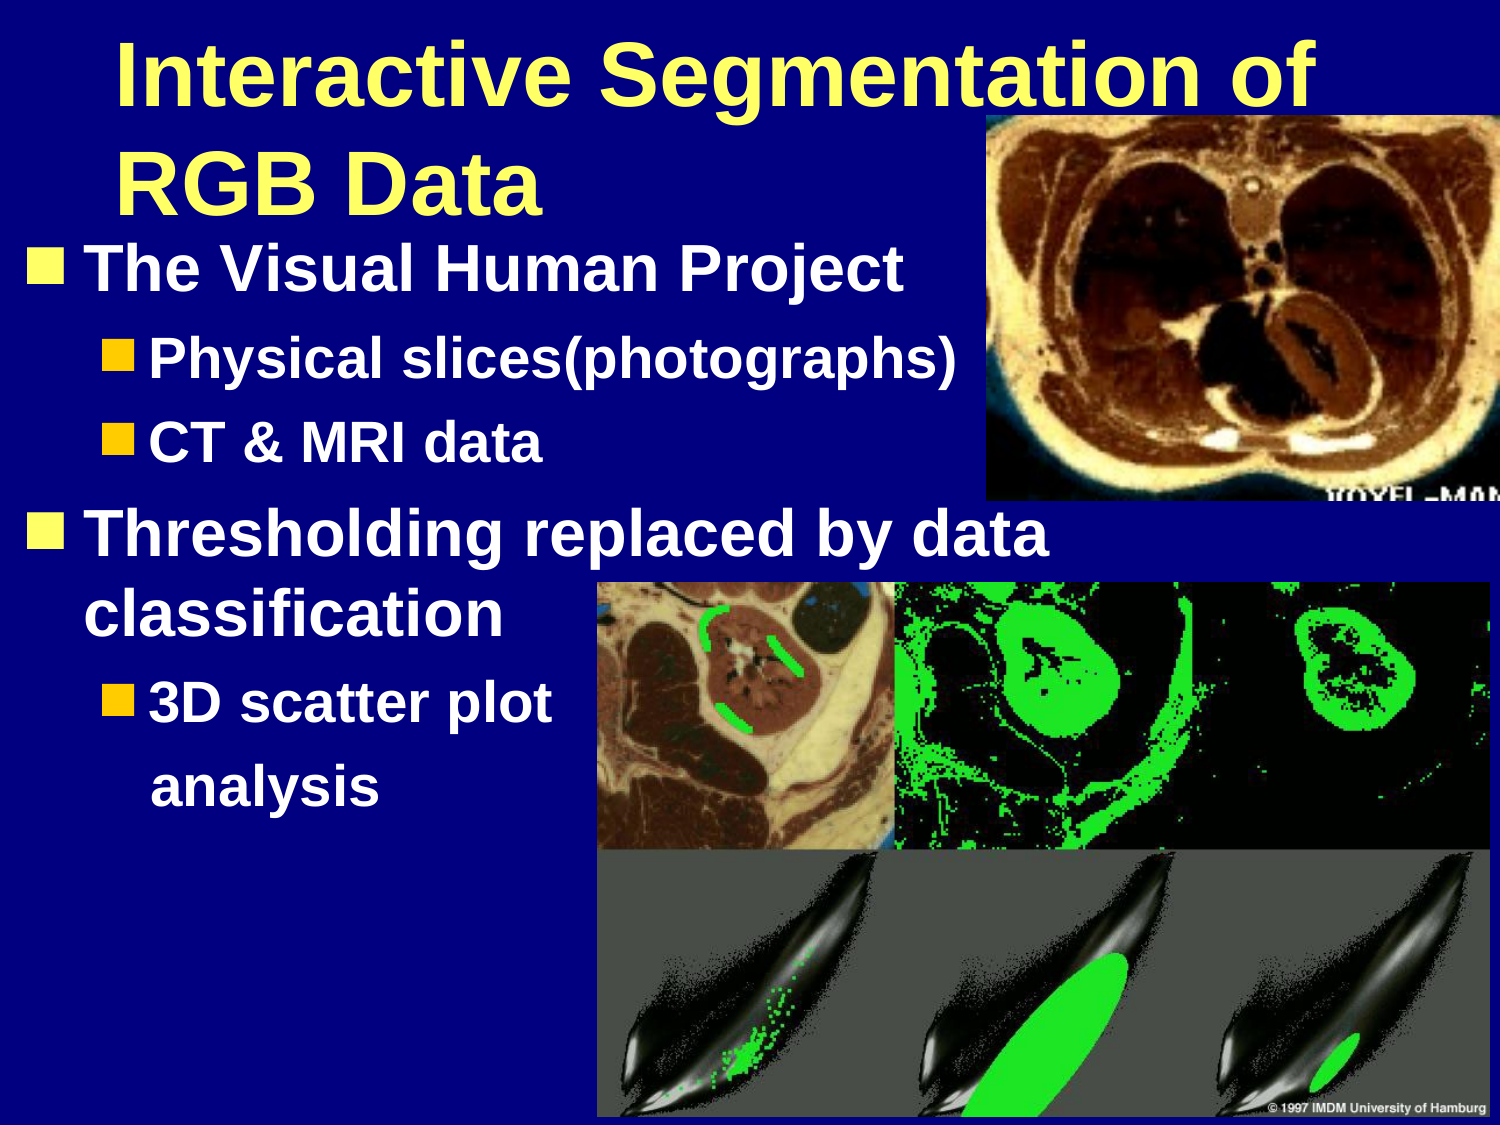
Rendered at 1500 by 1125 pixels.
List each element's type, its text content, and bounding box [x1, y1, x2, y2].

picture [986, 368, 990, 386]
picture [986, 115, 1500, 501]
title Interactive Segmentation of RGB Data [99, 0, 1388, 218]
picture [597, 582, 1490, 1117]
list The Visual Human Project Physical slices(photographs) CT & MRI data Thresholding replaced by data classification 3D scatter plot analysis [11, 218, 1300, 1109]
